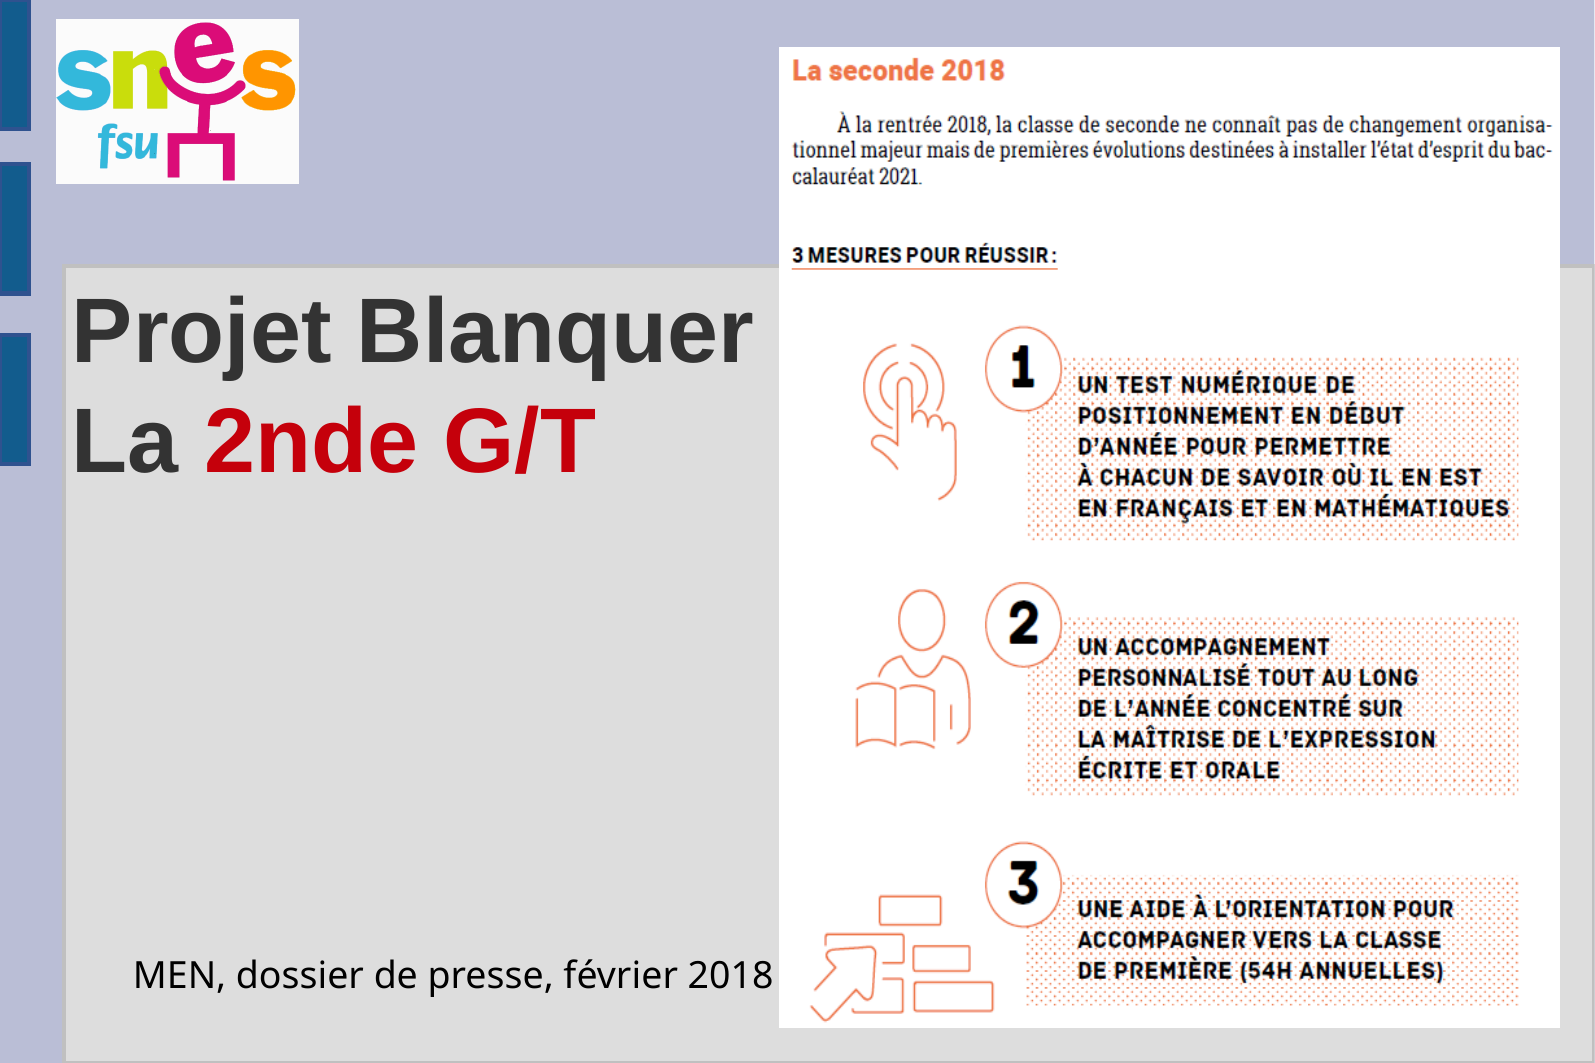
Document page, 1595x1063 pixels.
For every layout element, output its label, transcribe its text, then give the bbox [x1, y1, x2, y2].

text_box MEN, dossier de presse, février 2018 [118, 944, 875, 1052]
picture [779, 47, 1560, 1028]
picture [56, 19, 299, 184]
title Projet Blanquer La 2nde G/T [11, 64, 779, 697]
